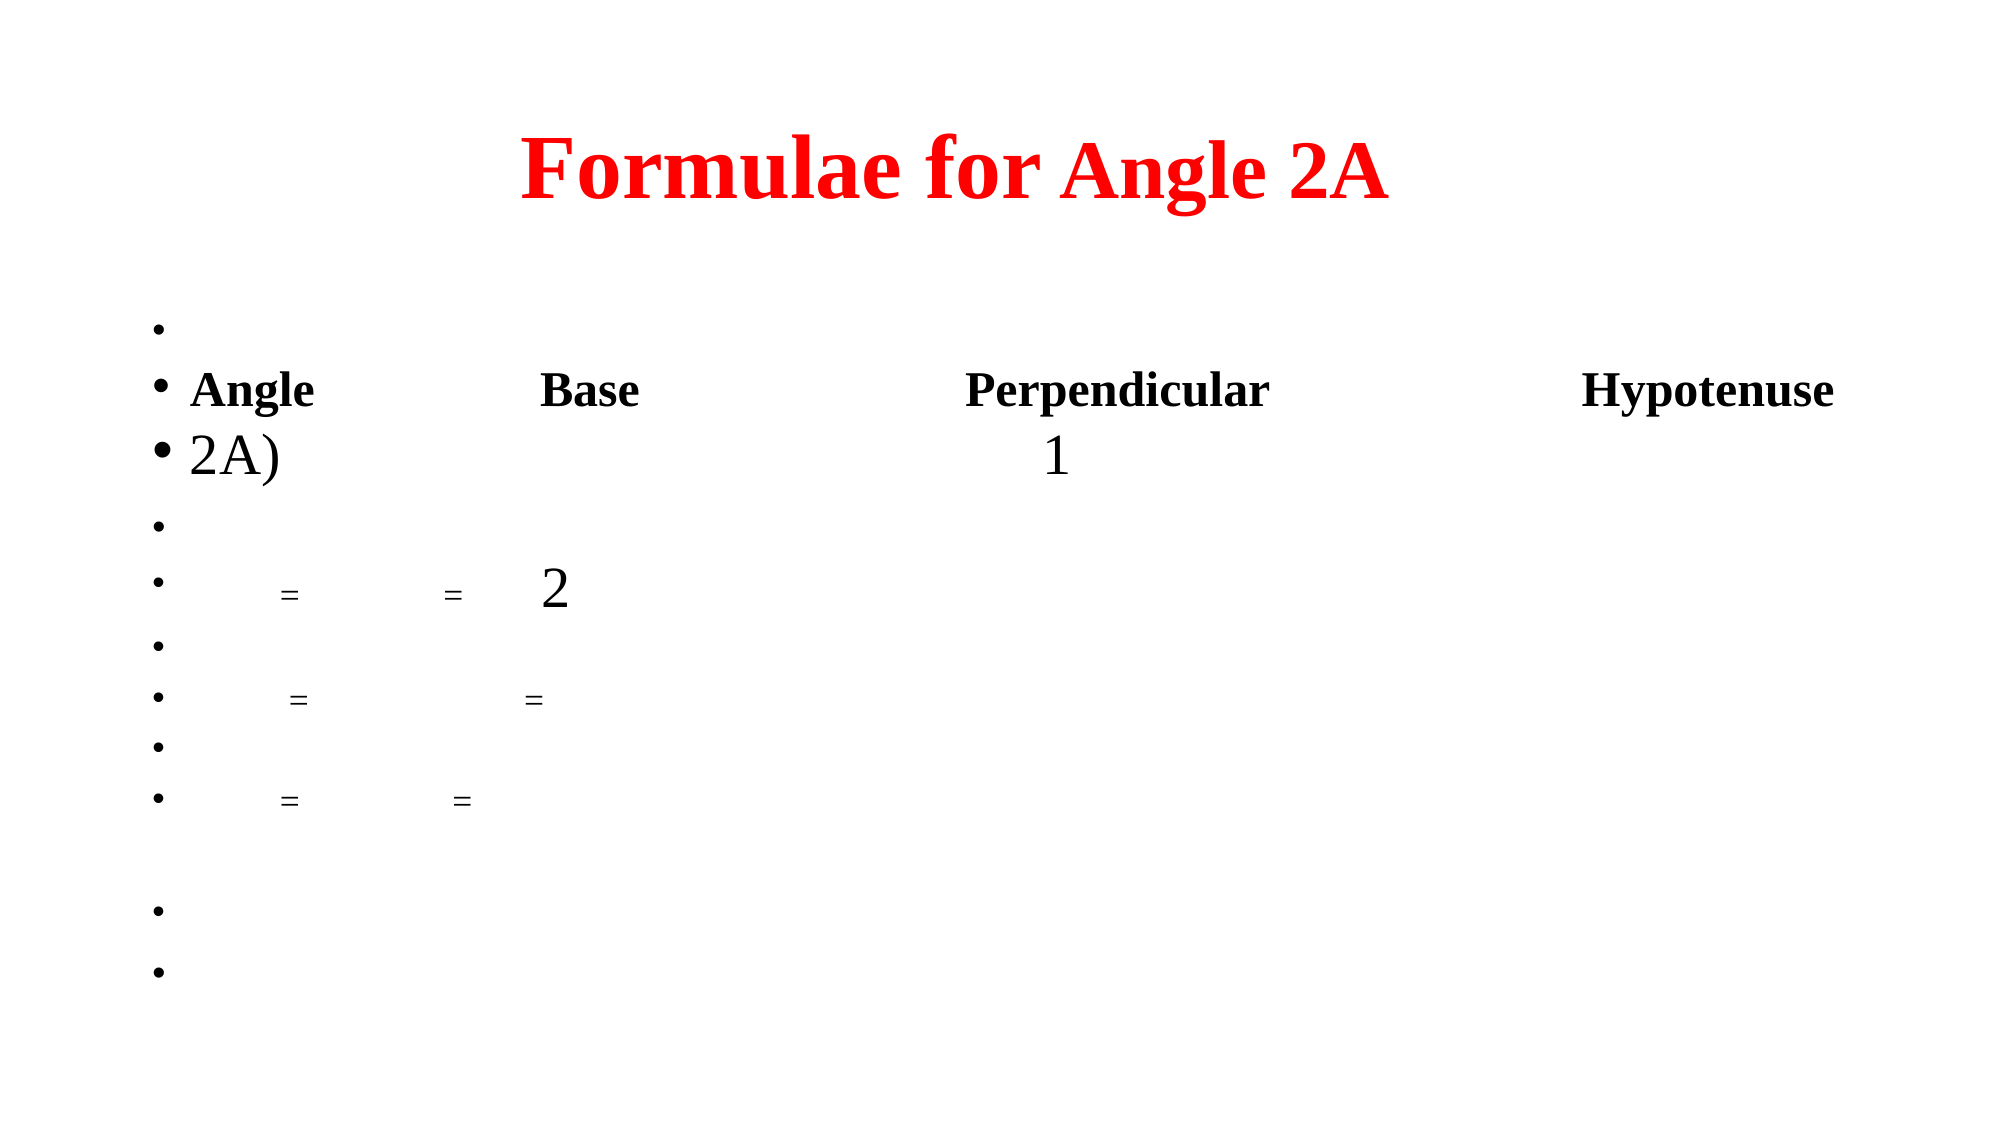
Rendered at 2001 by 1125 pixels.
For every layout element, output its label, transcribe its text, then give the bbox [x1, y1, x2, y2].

title Formulae for Angle 2A [137, 59, 1863, 278]
list Angle Base Perpendicular Hypotenuse 2A) 1 = = 2 = = = = [137, 299, 1863, 1014]
